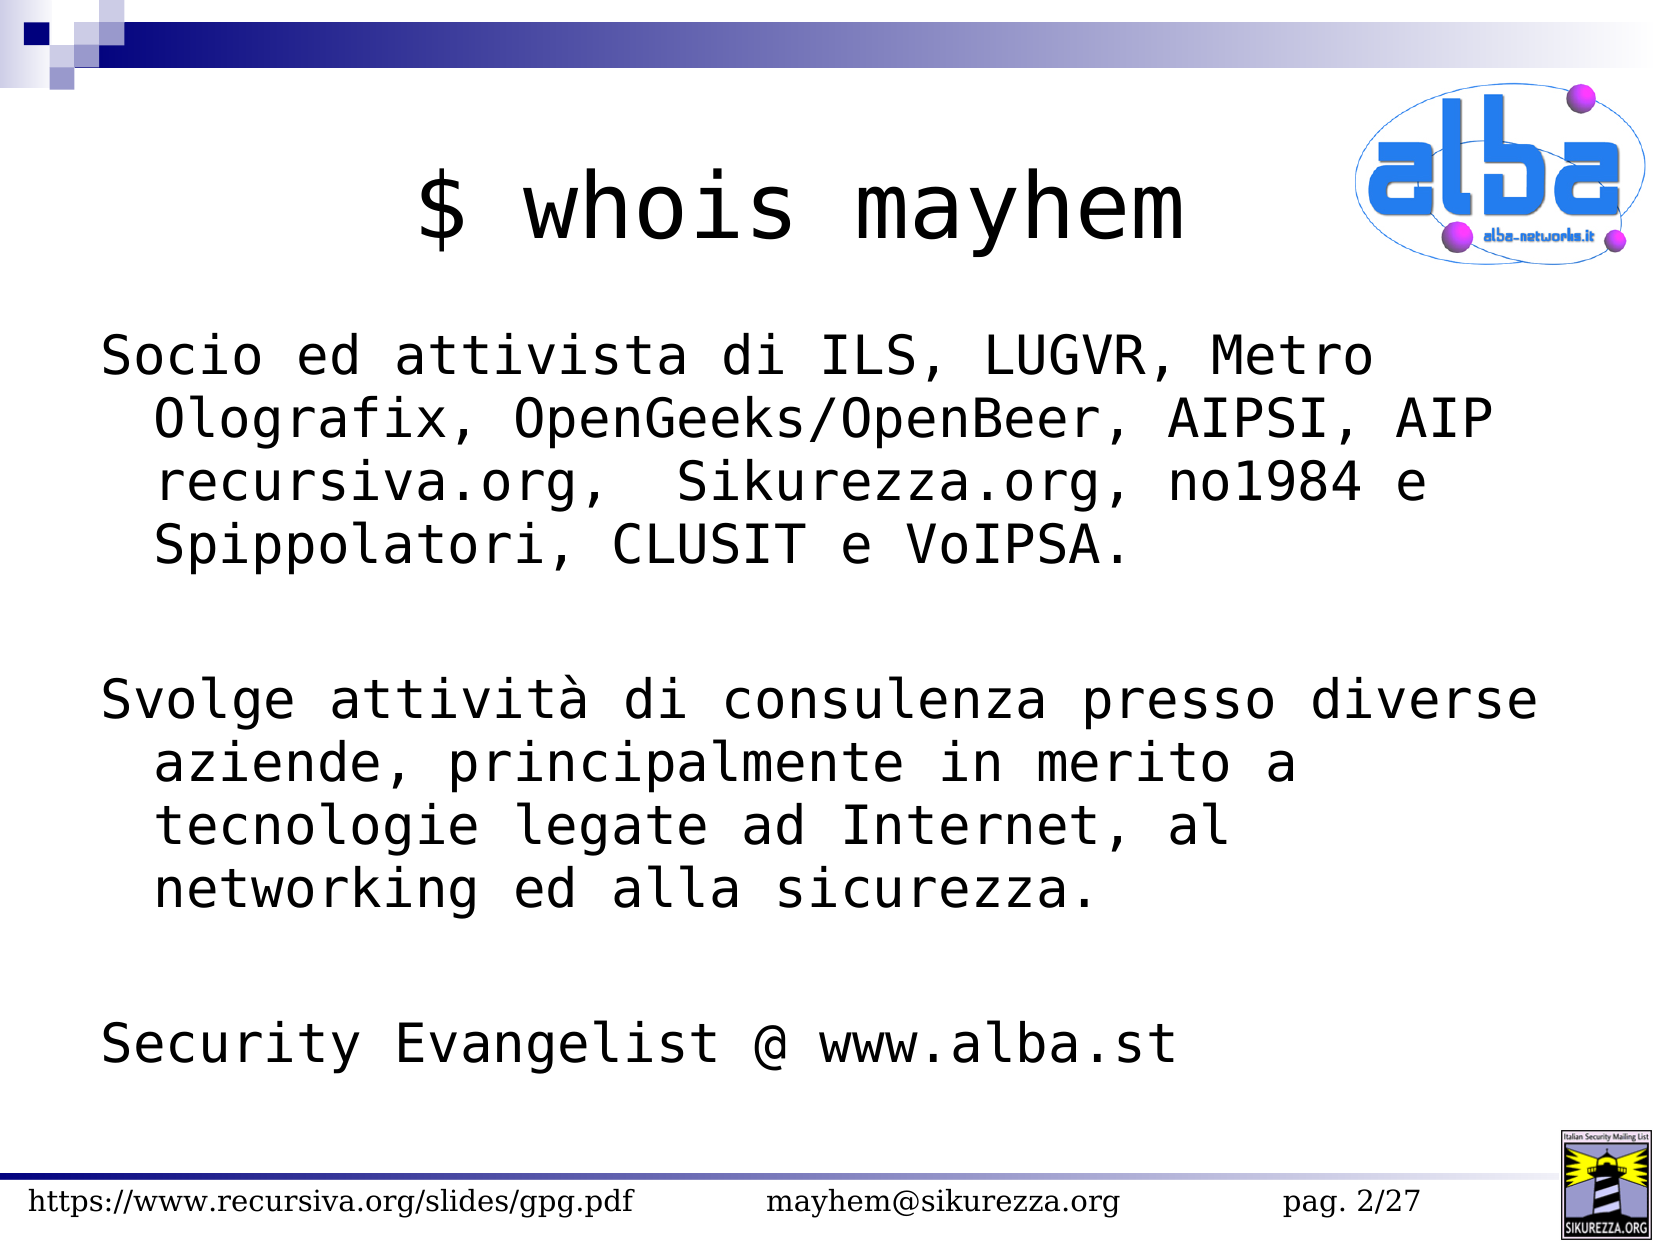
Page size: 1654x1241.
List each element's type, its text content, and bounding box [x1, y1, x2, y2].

title $ whois mayhem [121, 102, 1534, 290]
text_box Socio ed attivista di ILS, LUGVR, Metro Olografix, OpenGeeks/OpenBeer, AIPSI, AIP recursiva.org, Sikurezza.org, no1984 e Spippolatori, CLUSIT e VoIPSA. Svolge attività di consulenza presso diverse aziende, principalmente in merito a tecnologie legate ad Internet, al networking ed alla sicurezza. Security Evangelist @ www.alba.st [82, 290, 1571, 1109]
picture [0, 1128, 1654, 1241]
picture [1341, 74, 1649, 278]
